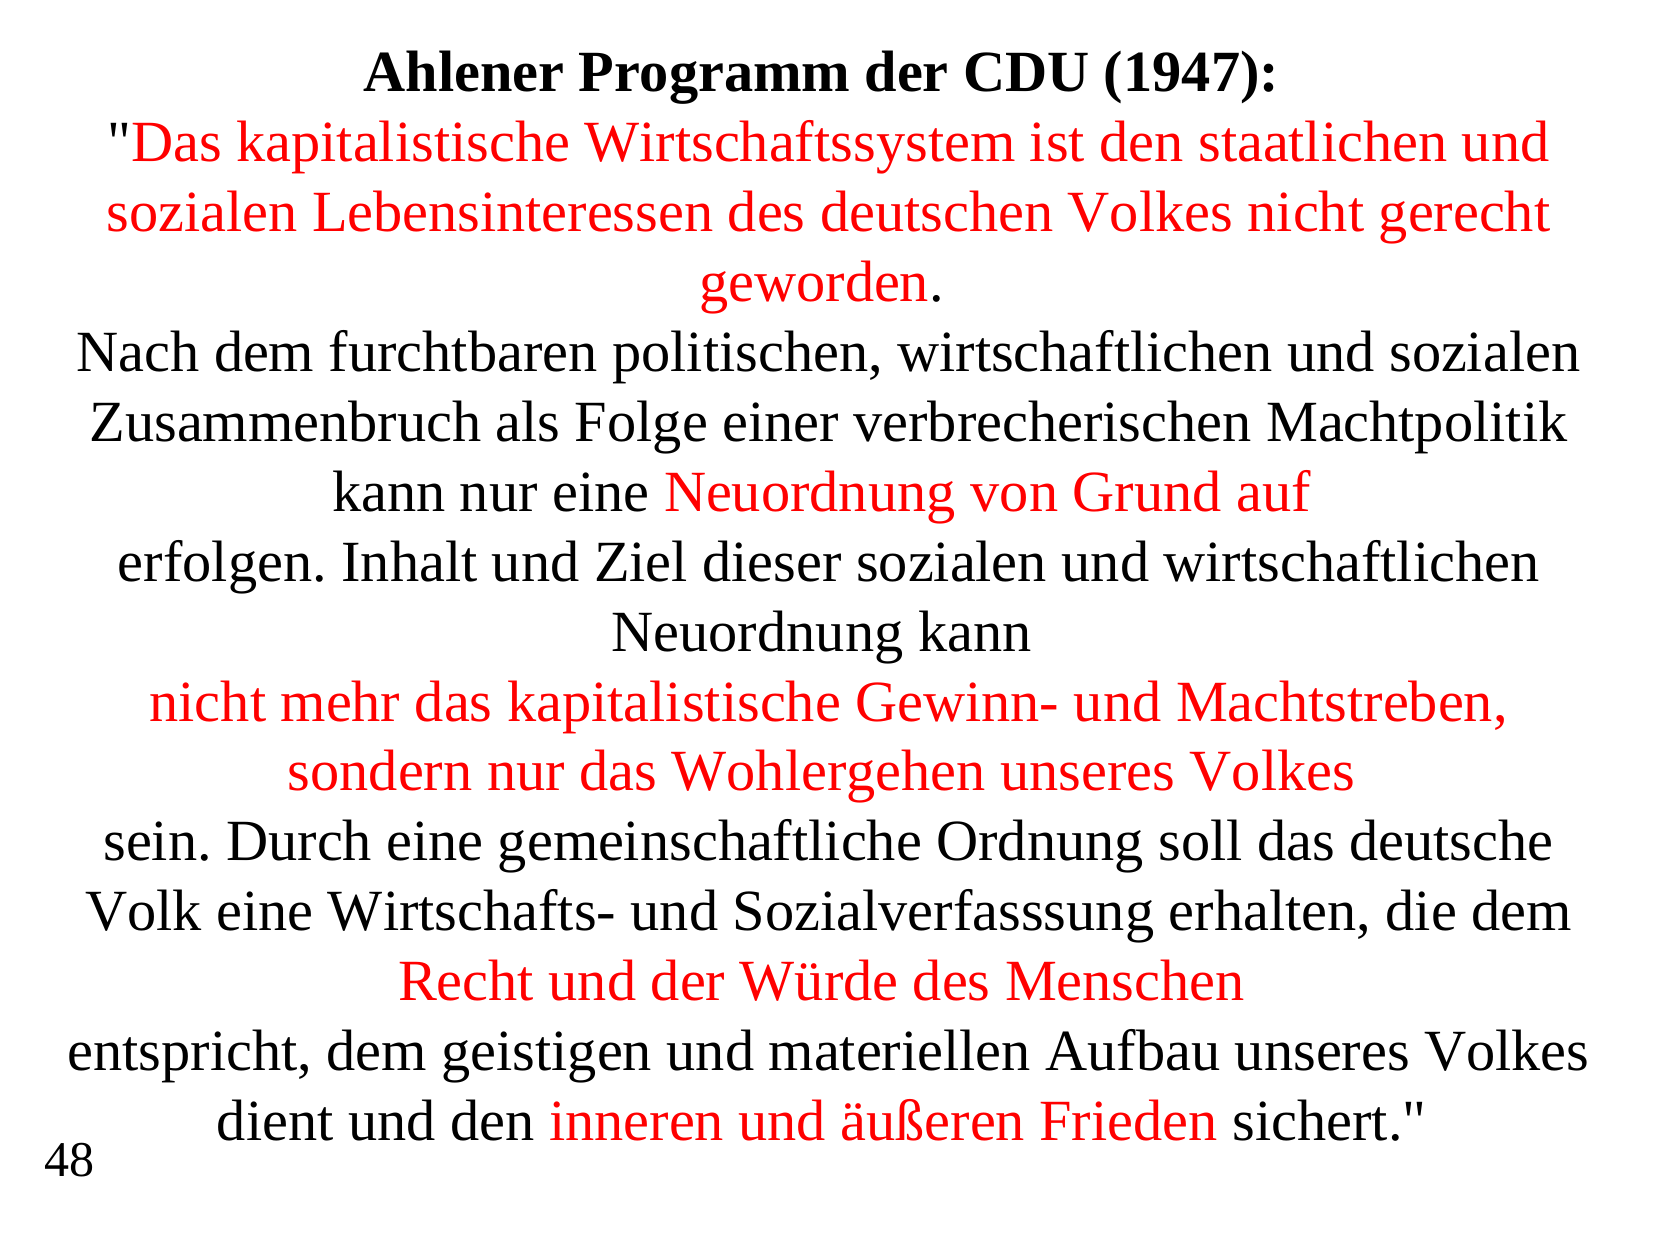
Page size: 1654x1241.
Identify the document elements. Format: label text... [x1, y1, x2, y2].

text_box <Nummer> [44, 1126, 255, 1187]
text_box Ahlener Programm der CDU (1947): "Das kapitalistische Wirtschaftssystem ist den staatlichen und sozialen Lebensinteressen des deutschen Volkes nicht gerecht geworden. Nach dem furchtbaren politischen, wirtschaftlichen und sozialen Zusammenbruch als Folge einer verbrecherischen Machtpolitik kann nur eine Neuordnung von Grund auf erfolgen. Inhalt und Ziel dieser sozialen und wirtschaftlichen Neuordnung kann nicht mehr das kapitalistische Gewinn- und Machtstreben, sondern nur das Wohlergehen unseres Volkes sein. Durch eine gemeinschaftliche Ordnung soll das deutsche Volk eine Wirtschafts- und Sozialverfasssung erhalten, die dem Recht und der Würde des Menschen entspricht, dem geistigen und materiellen Aufbau unseres Volkes dient und den inneren und äußeren Frieden sichert." [50, 32, 1608, 1153]
